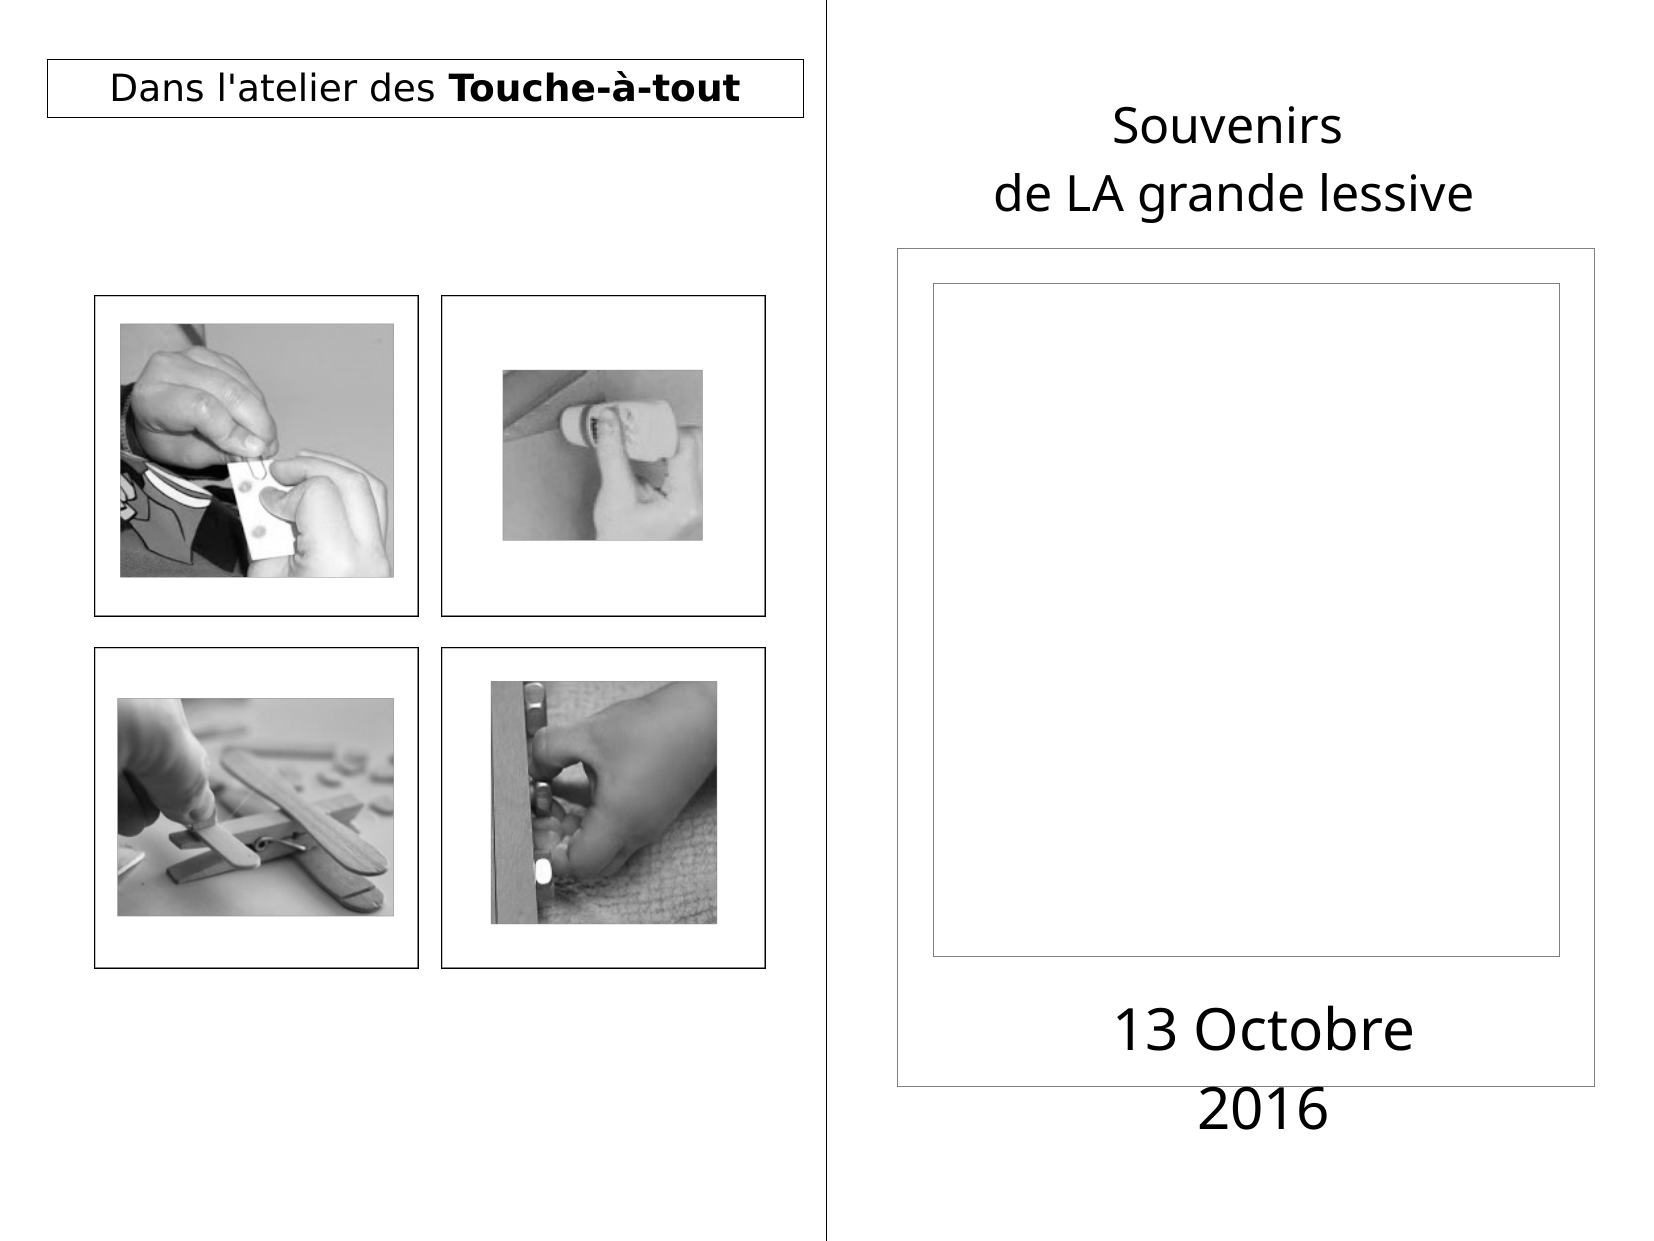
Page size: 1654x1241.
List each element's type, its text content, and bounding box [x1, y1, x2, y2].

picture [441, 647, 766, 969]
text_box Souvenirs de LA grande lessive [885, 82, 1583, 220]
picture [94, 647, 419, 969]
text_box 13 Octobre 2016 [1051, 980, 1477, 1065]
picture [94, 295, 419, 617]
picture [441, 295, 766, 617]
text_box Dans l'atelier des Touche-à-tout [47, 59, 804, 118]
